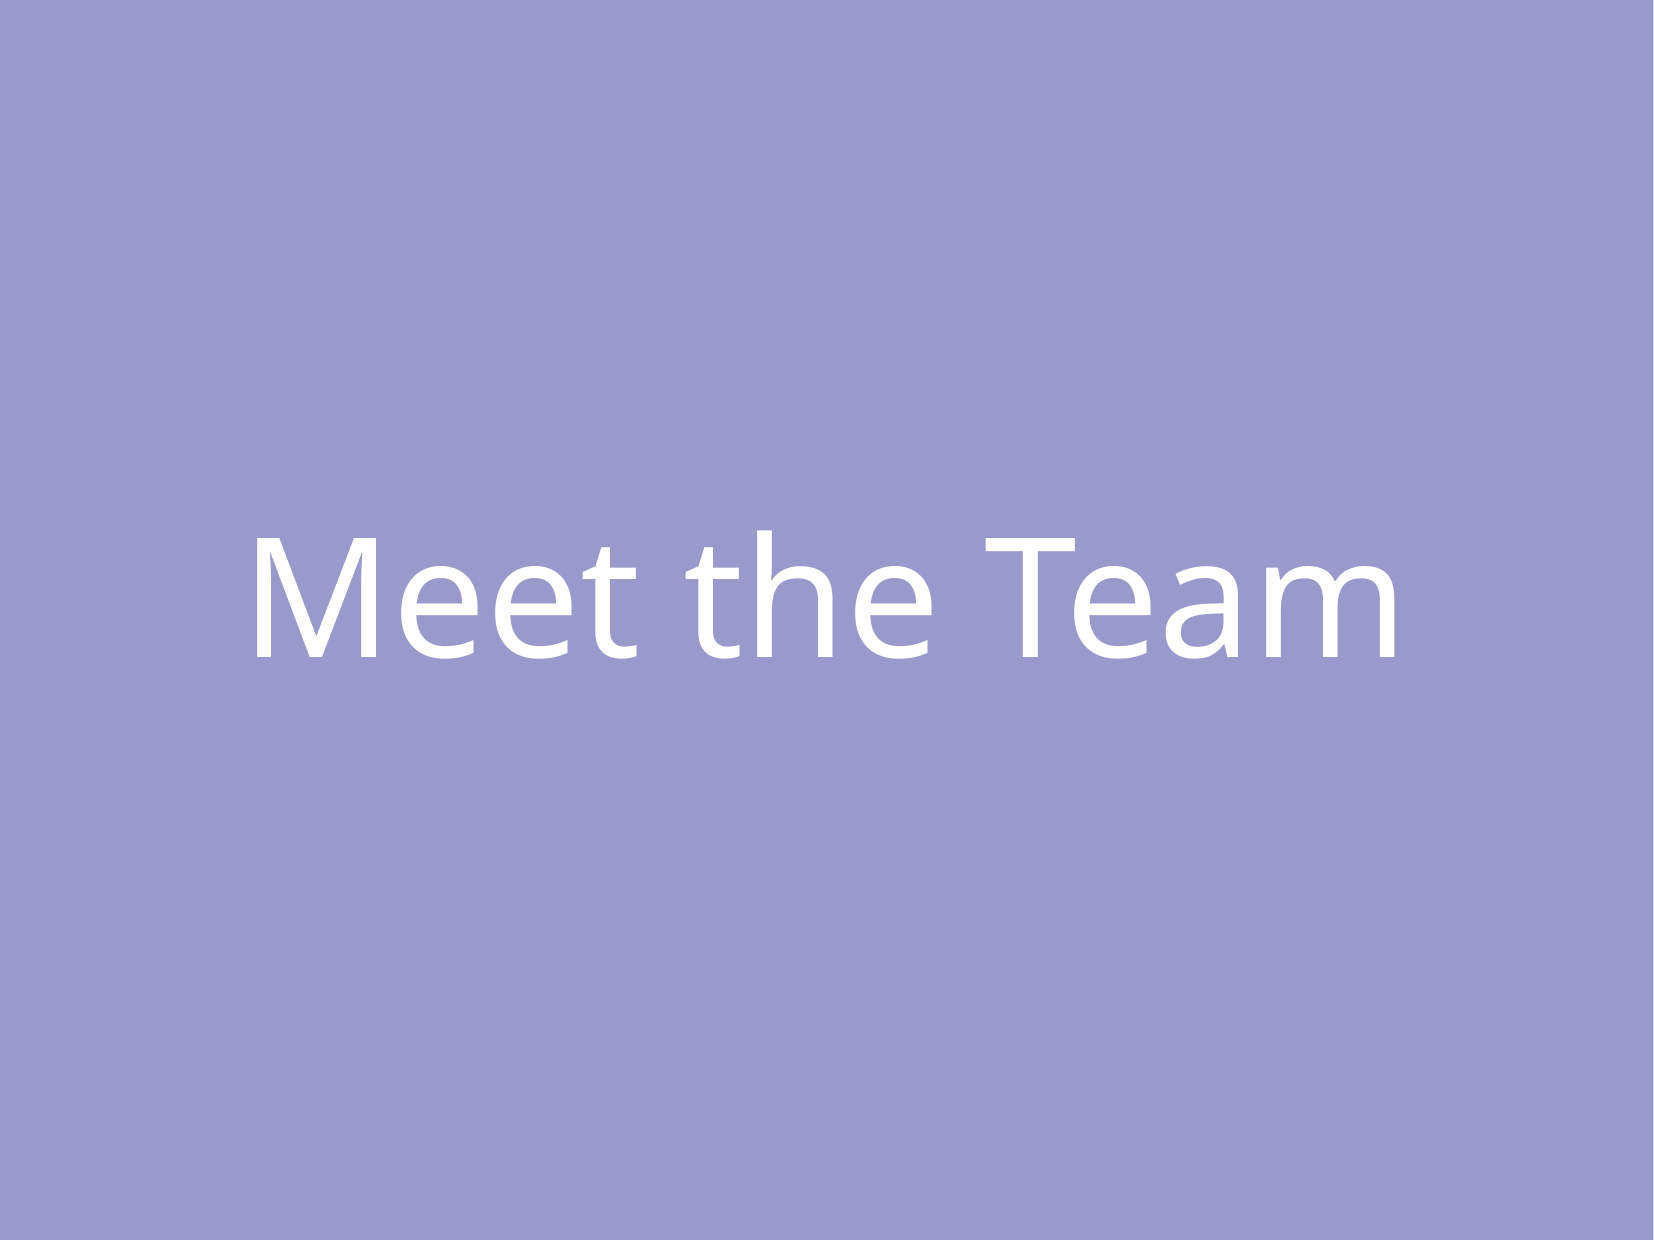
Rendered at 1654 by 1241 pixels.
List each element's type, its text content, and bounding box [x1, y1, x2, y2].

text_box Meet the Team [226, 472, 1474, 682]
